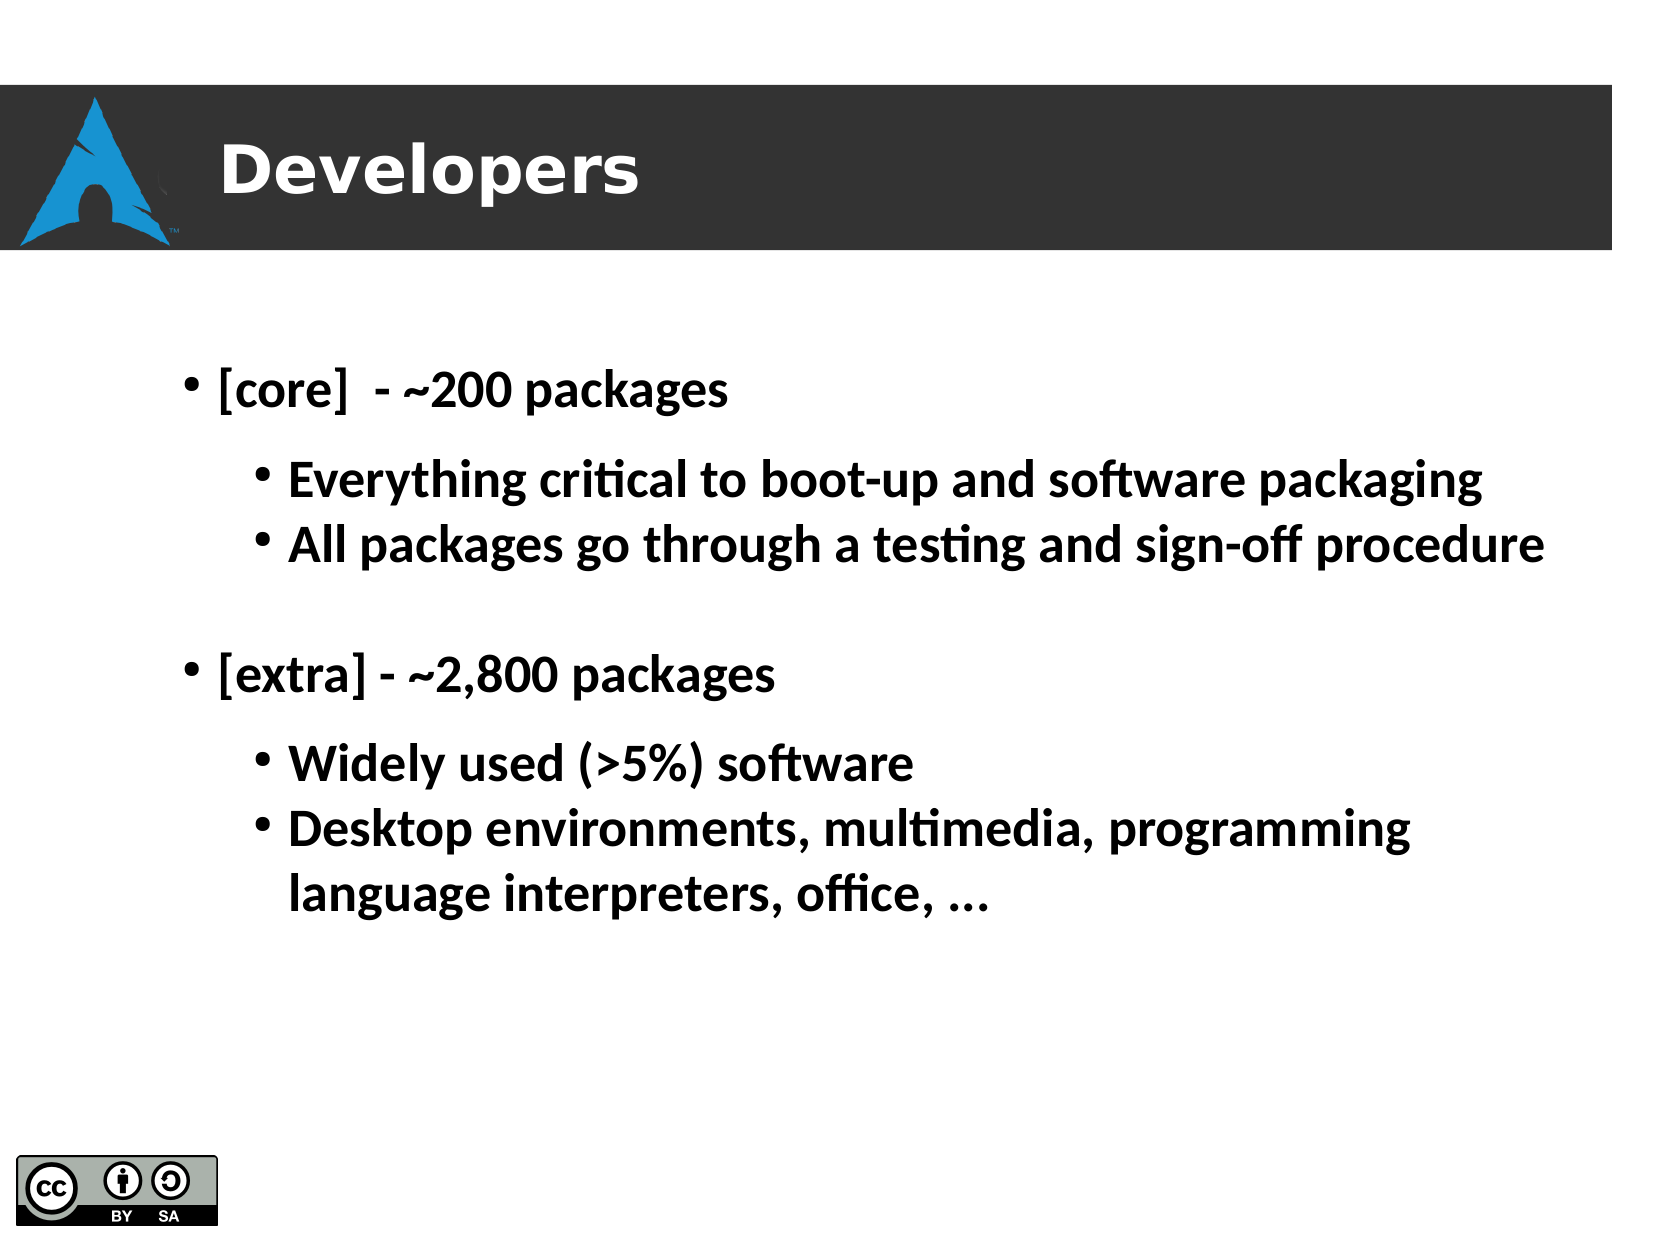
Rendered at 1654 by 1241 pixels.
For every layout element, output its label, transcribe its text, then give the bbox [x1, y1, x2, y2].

text_box [core] - ~200 packages Everything critical to boot-up and software packaging All packages go through a testing and sign-off procedure [extra] - ~2,800 packages Widely used (>5%) software Desktop environments, multimedia, programming language interpreters, office, ... [167, 345, 1612, 1134]
text_box Developers [188, 84, 1612, 250]
picture [16, 1155, 218, 1227]
picture [0, 81, 188, 260]
